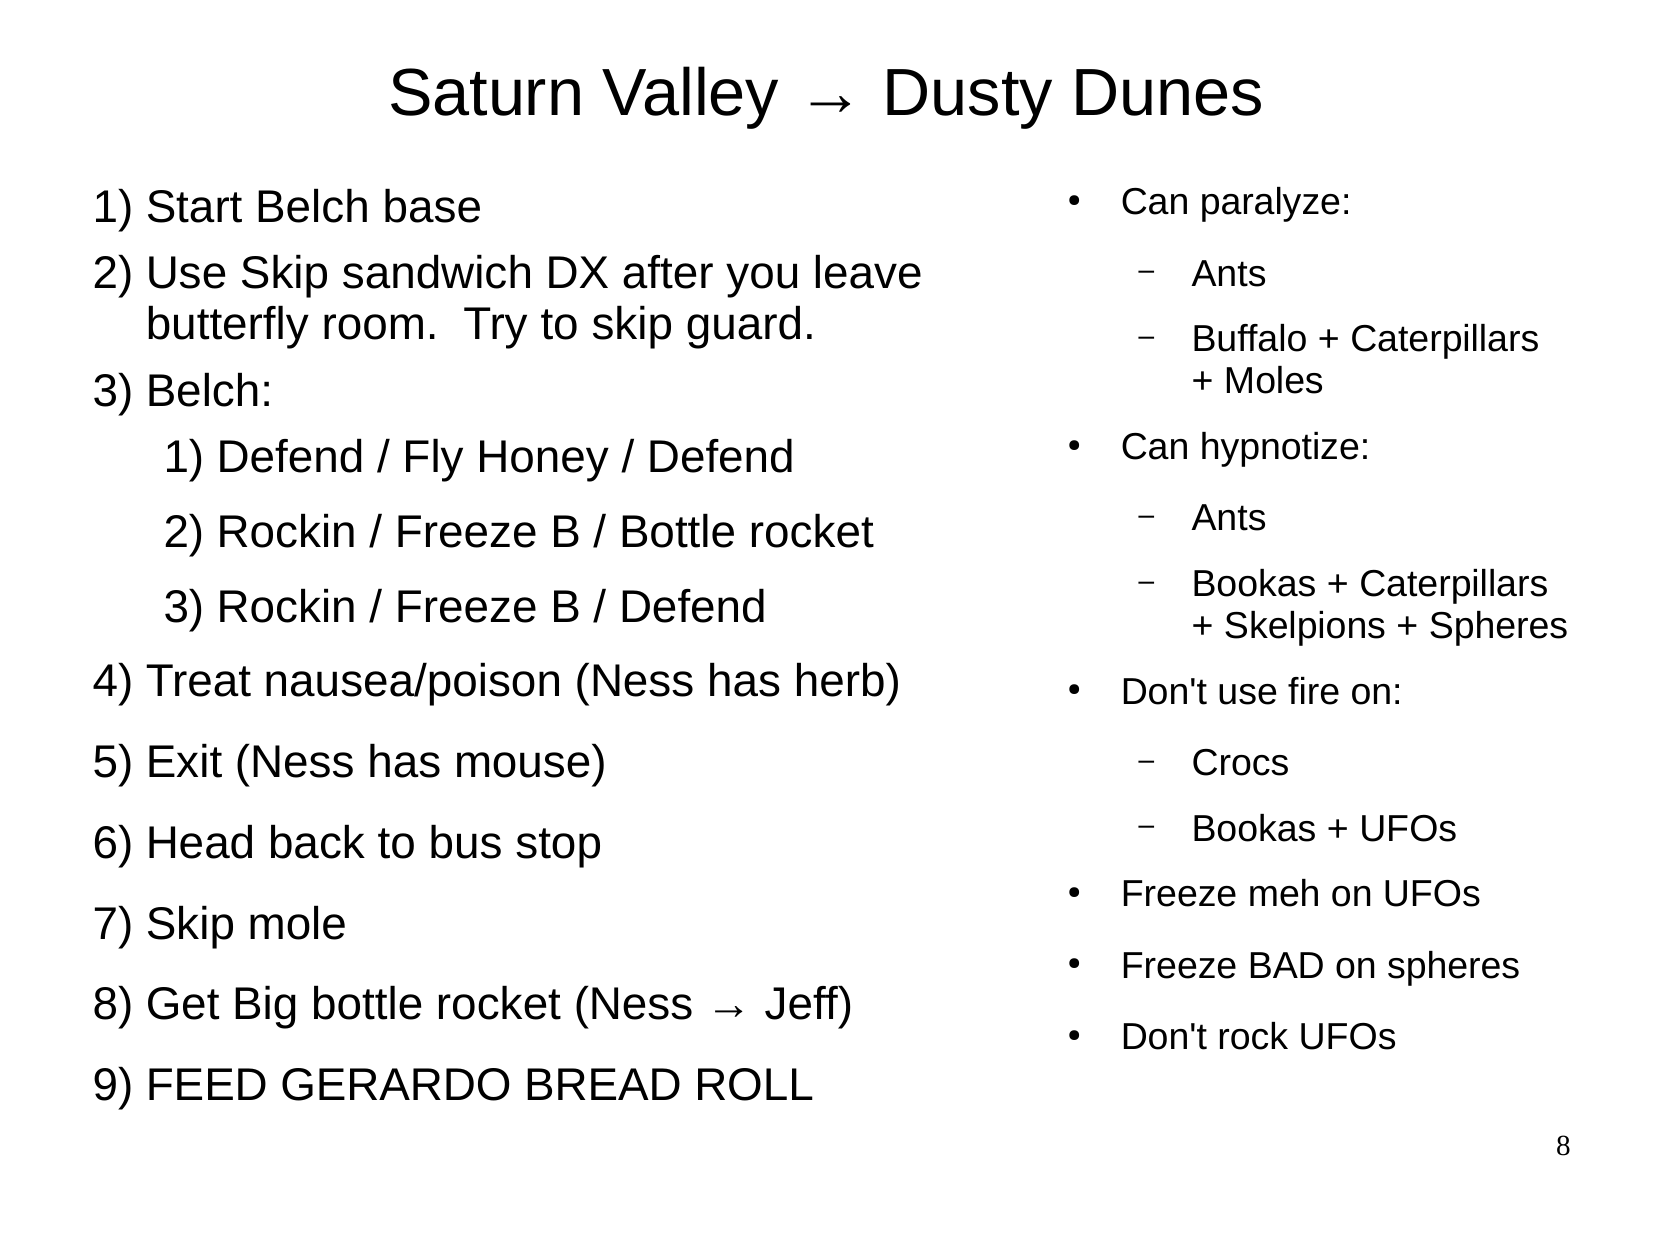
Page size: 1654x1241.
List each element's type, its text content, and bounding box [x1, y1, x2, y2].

list Start Belch base Use Skip sandwich DX after you leave butterfly room. Try to skip guard. Belch: Defend / Fly Honey / Defend Rockin / Freeze B / Bottle rocket Rockin / Freeze B / Defend Treat nausea/poison (Ness has herb) Exit (Ness has mouse) Head back to bus stop Skip mole Get Big bottle rocket (Ness → Jeff) FEED GERARDO BREAD ROLL [75, 180, 991, 1156]
list Can paralyze: Ants Buffalo + Caterpillars + Moles Can hypnotize: Ants Bookas + Caterpillars + Skelpions + Spheres Don't use fire on: Crocs Bookas + UFOs Freeze meh on UFOs Freeze BAD on spheres Don't rock UFOs [1050, 180, 1572, 1156]
title Saturn Valley → Dusty Dunes [82, 49, 1571, 136]
